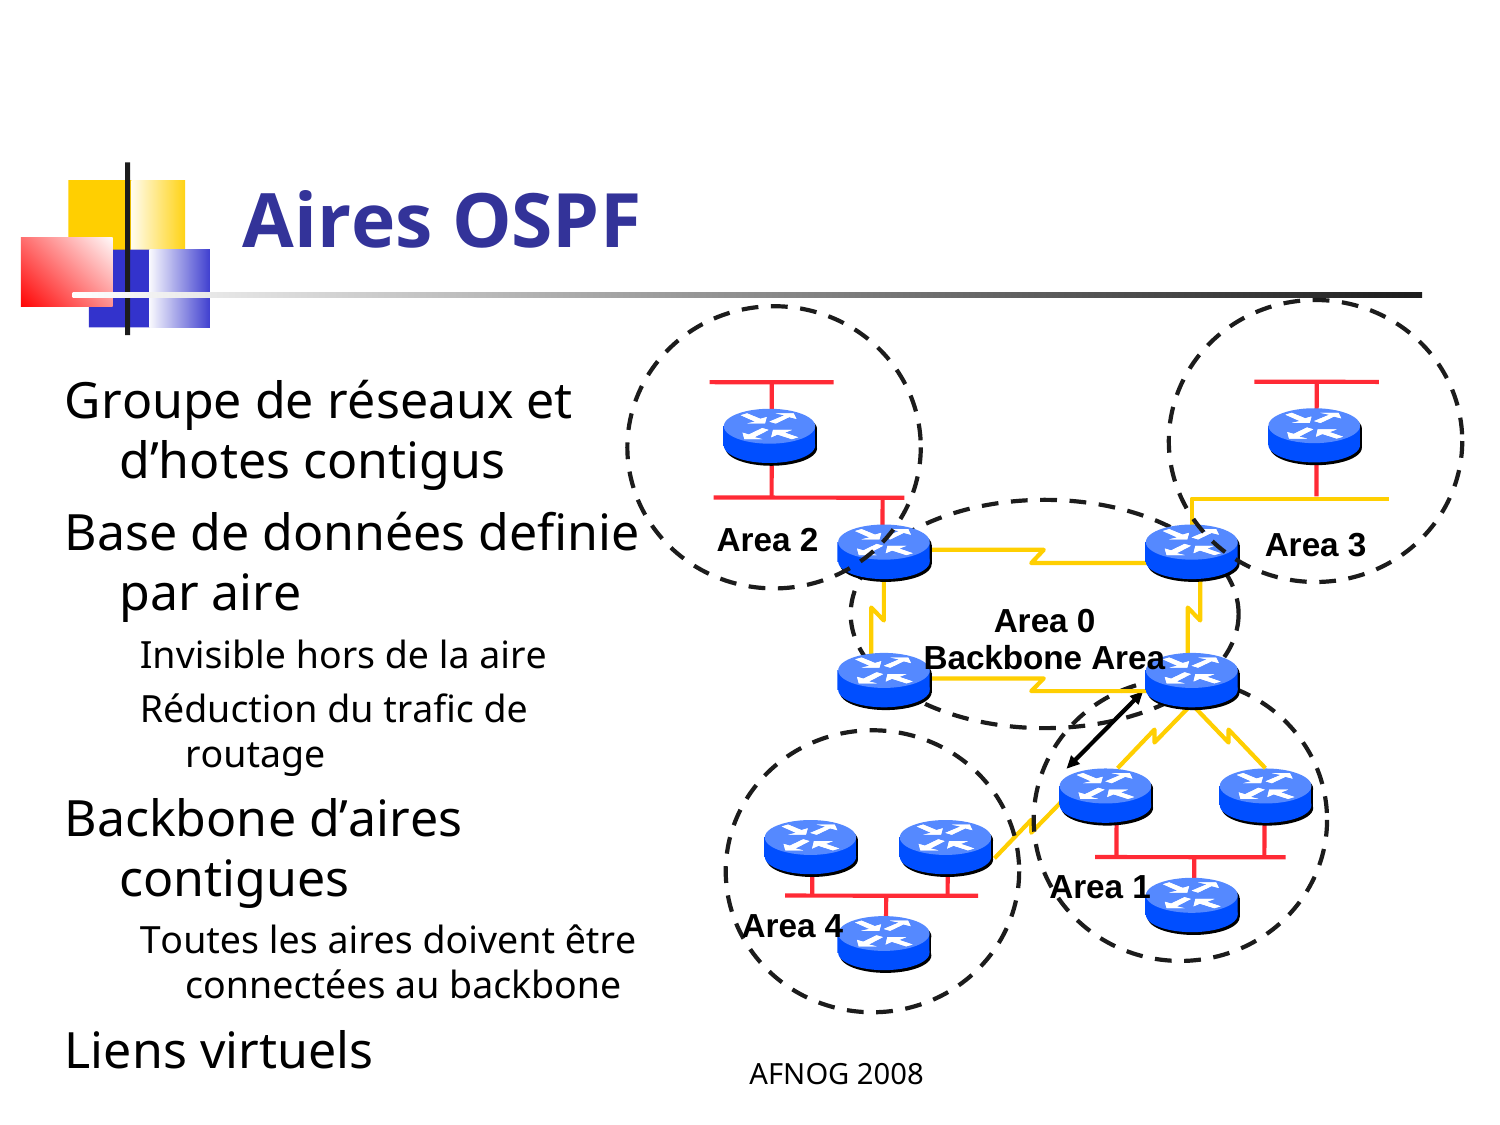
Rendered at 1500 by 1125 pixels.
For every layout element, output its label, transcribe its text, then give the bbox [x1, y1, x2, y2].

picture [761, 817, 865, 884]
text_box AFNOG 2008 [599, 1024, 1074, 1099]
picture [1264, 405, 1369, 472]
text_box Area 3 [1237, 513, 1394, 578]
picture [720, 406, 824, 473]
text_box Area 1 [1022, 855, 1179, 921]
picture [1056, 765, 1160, 833]
title Aires OSPF [188, 35, 1468, 276]
picture [1142, 875, 1246, 942]
text_box Area 0 Backbone Area [896, 588, 1193, 691]
picture [834, 650, 938, 717]
picture [834, 521, 938, 589]
picture [1142, 521, 1246, 589]
text_box Area 2 [689, 507, 846, 573]
picture [834, 913, 938, 980]
text_box Area 4 [714, 893, 871, 959]
picture [1216, 765, 1320, 833]
list Groupe de réseaux et d’hotes contigus Base de données definie par aire Invisible hors de la aire Réduction du trafic de routage Backbone d’aires contigues Toutes les aires doivent être connectées au backbone Liens virtuels [49, 362, 669, 1065]
picture [1142, 650, 1246, 717]
picture [896, 817, 1000, 884]
